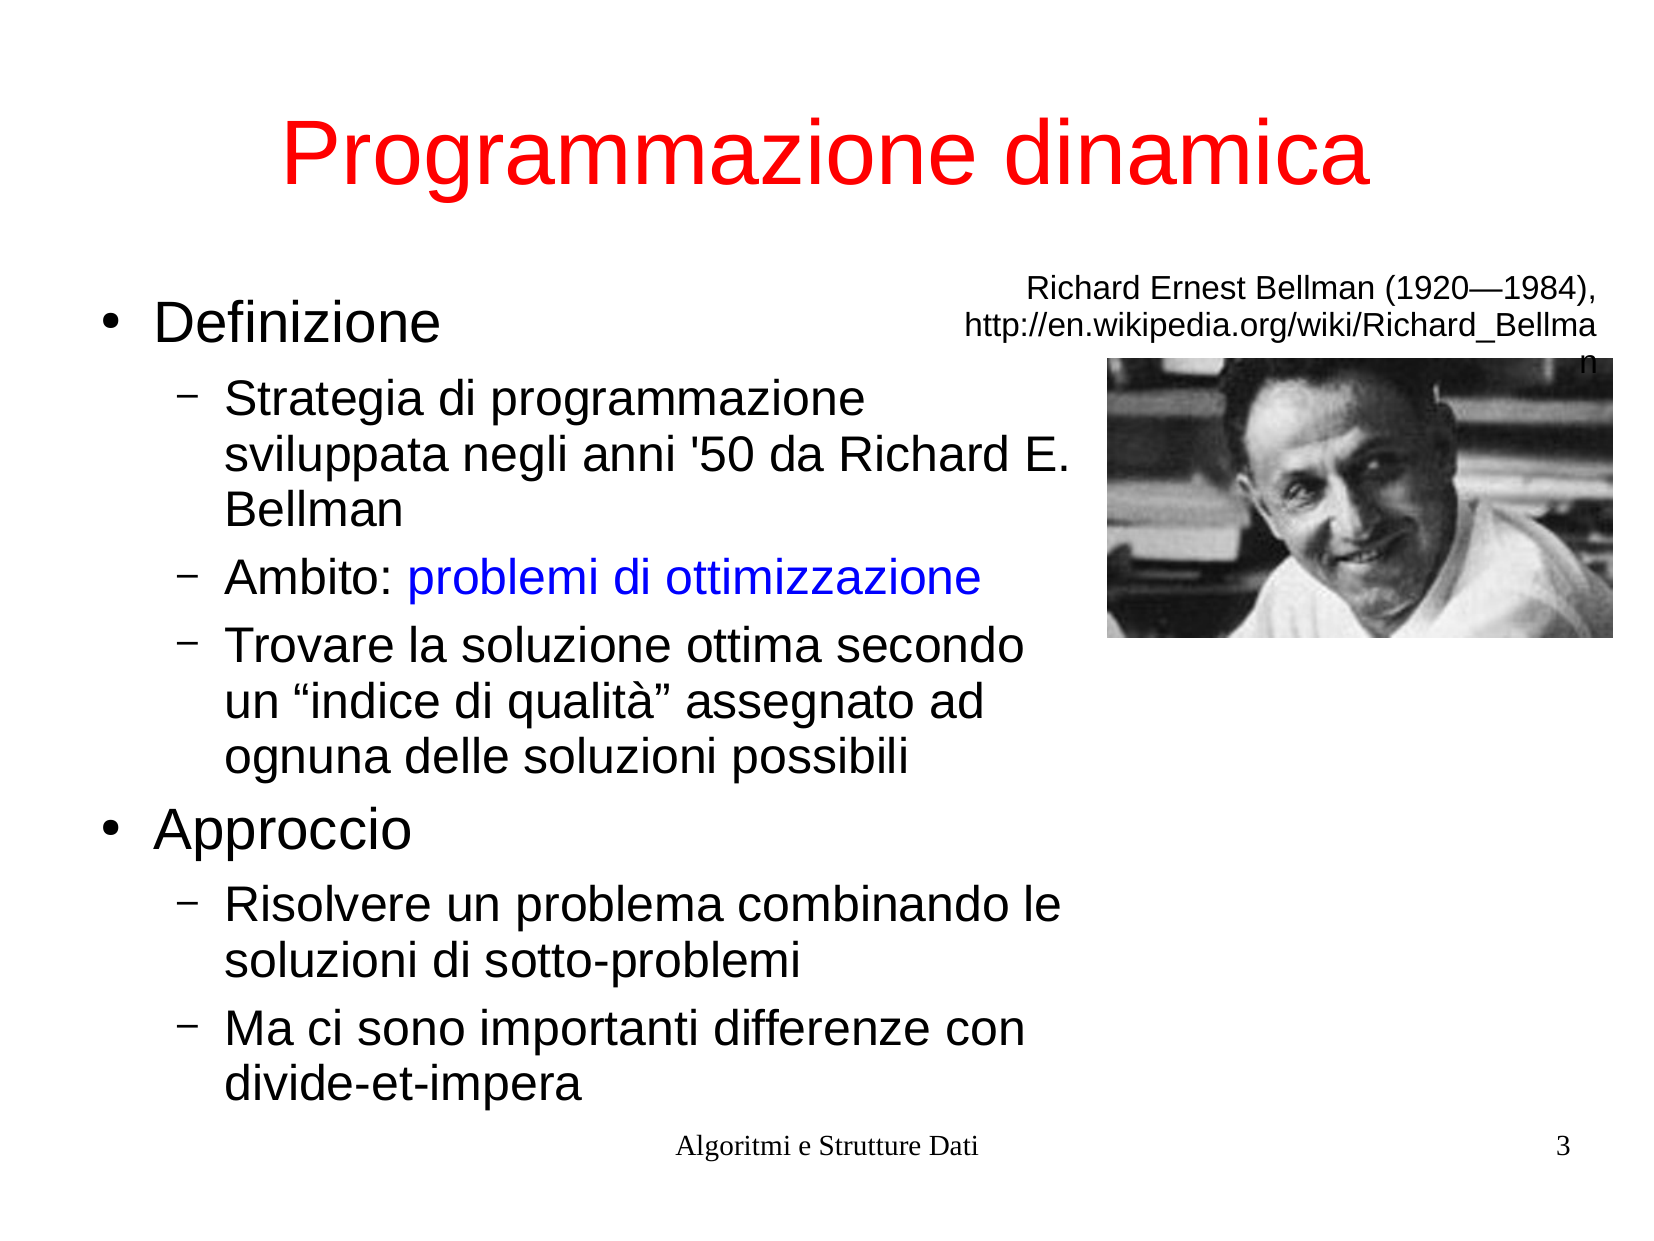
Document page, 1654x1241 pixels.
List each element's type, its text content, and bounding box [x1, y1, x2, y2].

list Definizione Strategia di programmazione sviluppata negli anni '50 da Richard E. Bellman Ambito: problemi di ottimizzazione Trovare la soluzione ottima secondo un “indice di qualità” assegnato ad ognuna delle soluzioni possibili Approccio Risolvere un problema combinando le soluzioni di sotto-problemi Ma ci sono importanti differenze con divide-et-impera [82, 290, 1088, 1112]
title Programmazione dinamica [82, 49, 1571, 257]
picture [1107, 389, 1613, 638]
text_box Richard Ernest Bellman (1920—1984), http://en.wikipedia.org/wiki/Richard_Bellman [937, 262, 1613, 389]
